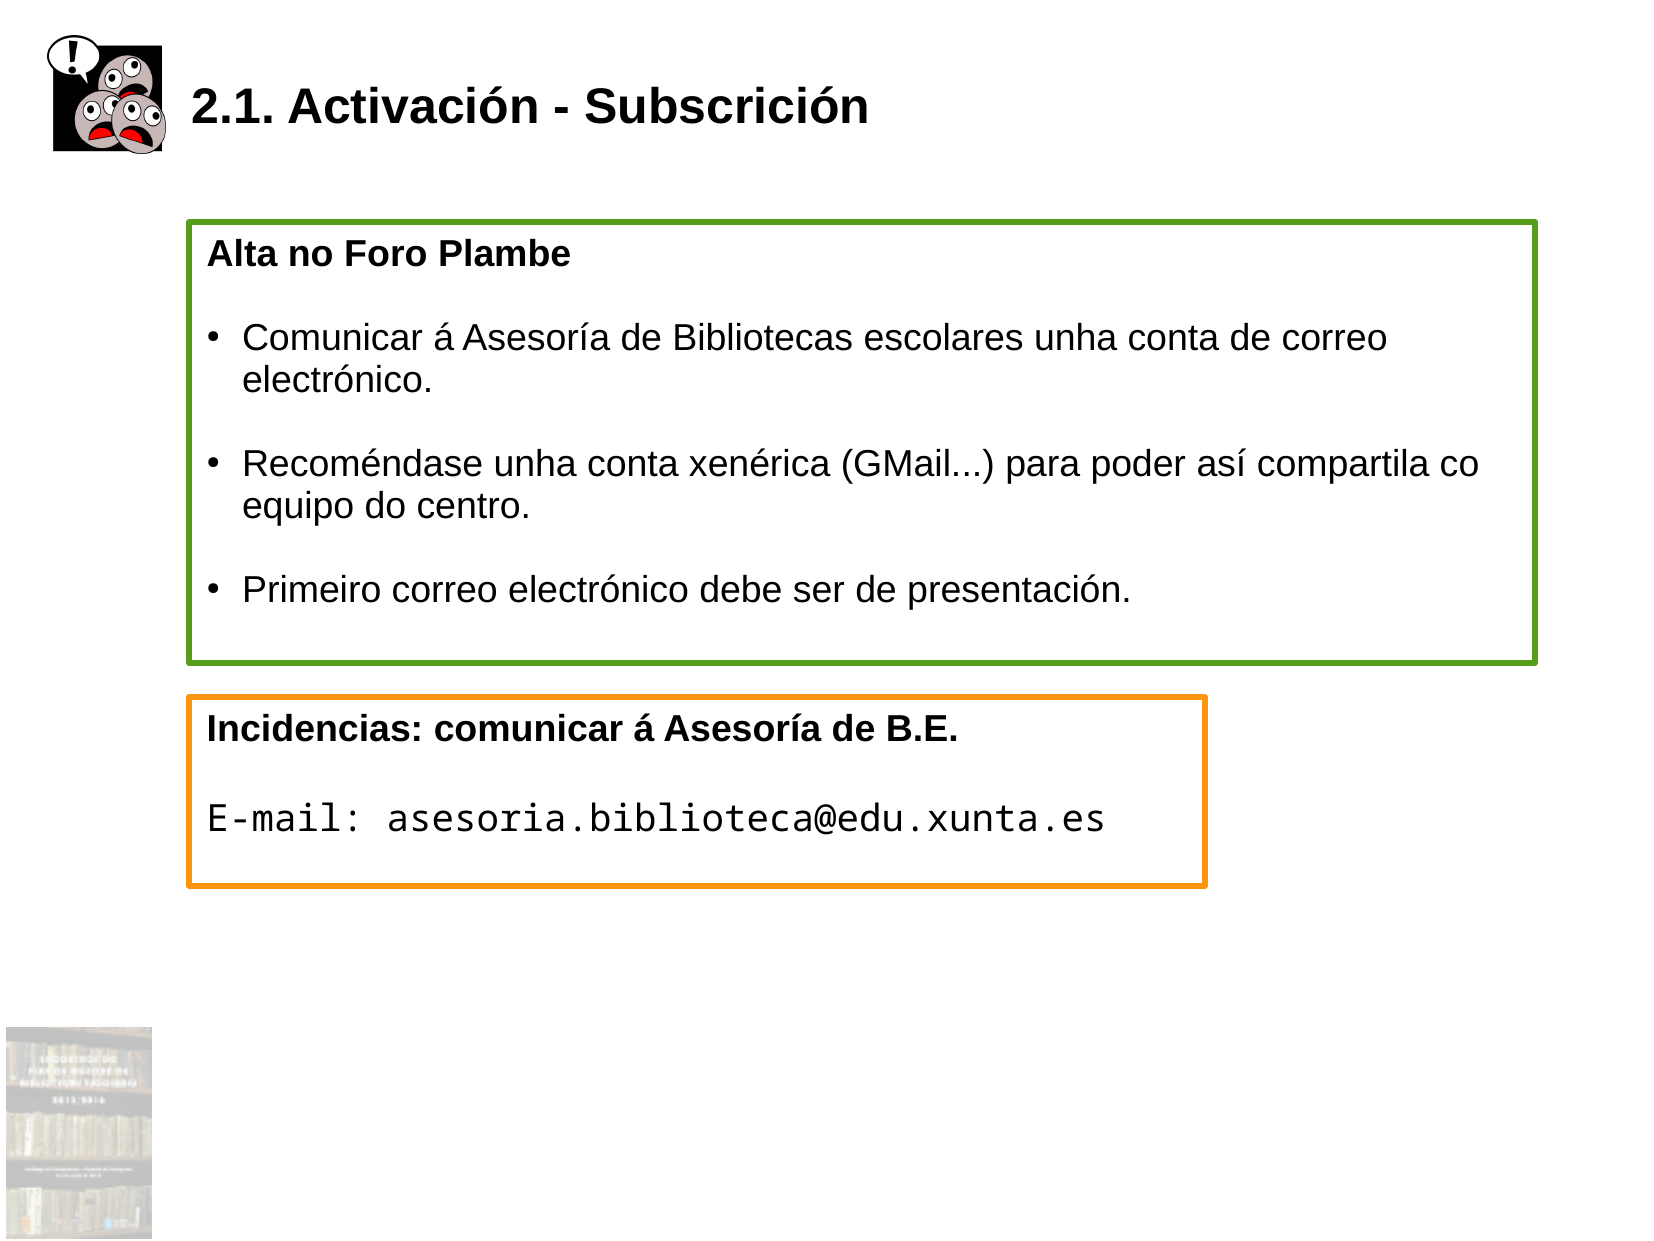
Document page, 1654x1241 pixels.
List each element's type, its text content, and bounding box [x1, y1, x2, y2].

picture [6, 1027, 152, 1239]
picture [47, 35, 166, 154]
text_box Incidencias: comunicar á Asesoría de B.E. E-mail: asesoria.biblioteca@edu.xunta.es [188, 696, 1205, 886]
text_box Alta no Foro Plambe Comunicar á Asesoría de Bibliotecas escolares unha conta de correo electrónico. Recoméndase unha conta xenérica (GMail...) para poder así compartila co equipo do centro. Primeiro correo electrónico debe ser de presentación. [188, 222, 1536, 663]
text_box 2.1. Activación - Subscrición [177, 70, 1619, 198]
